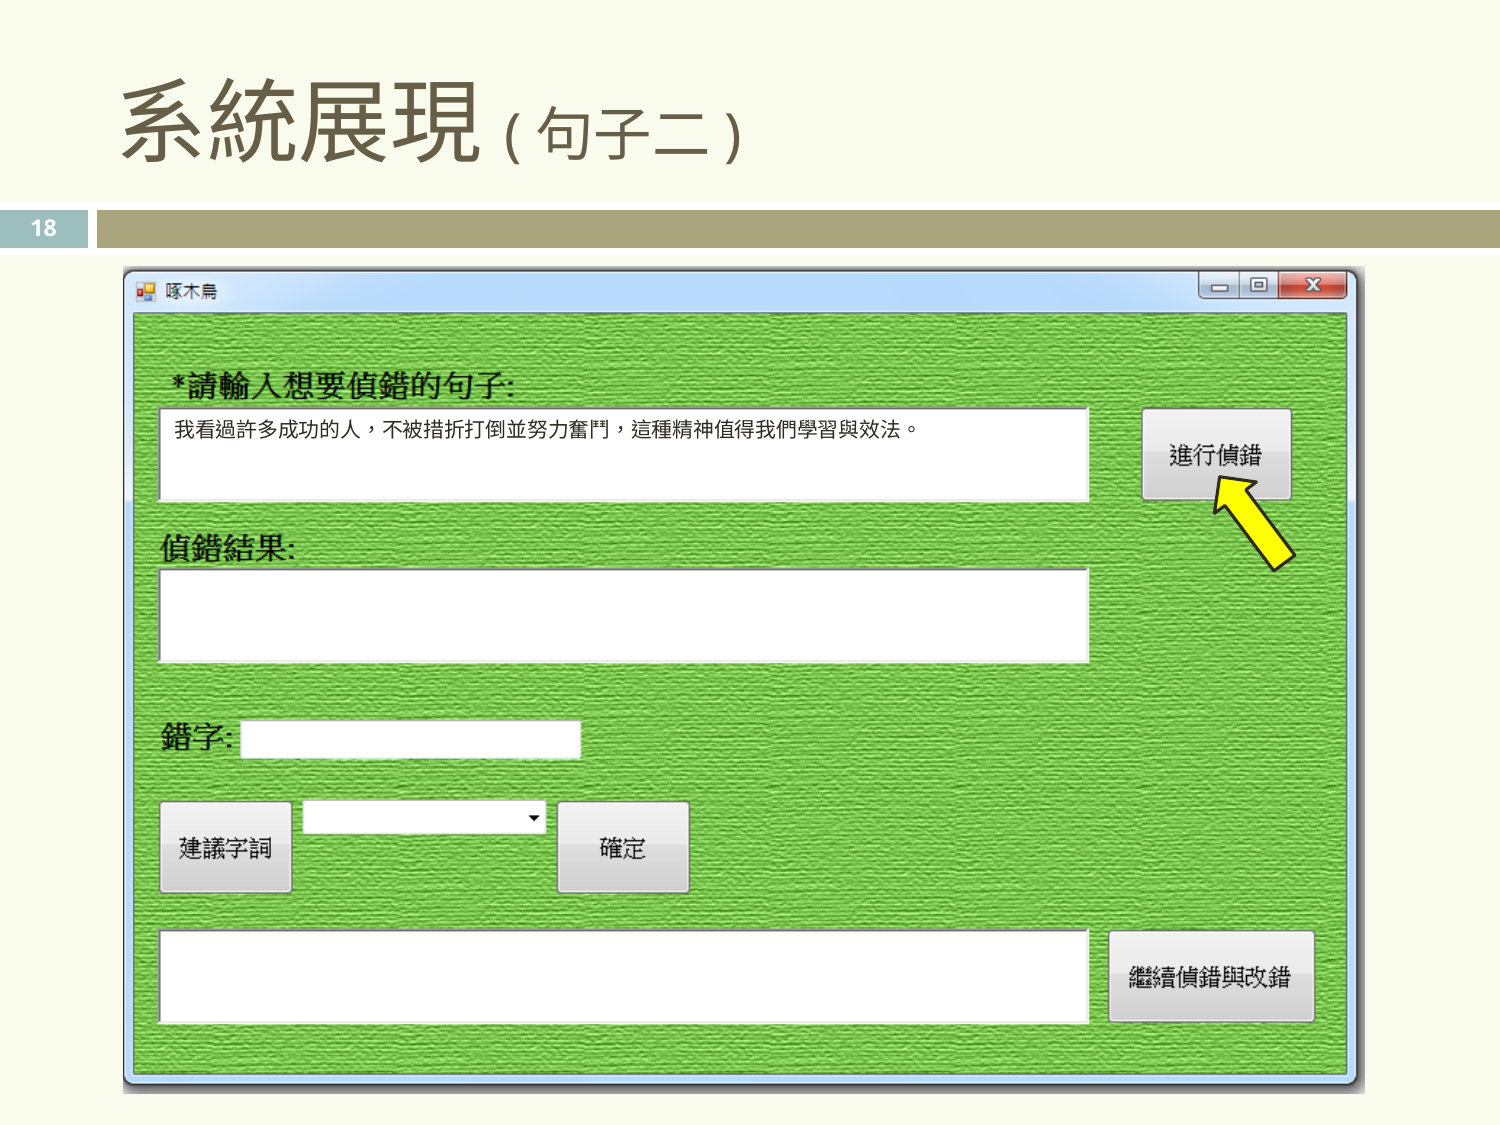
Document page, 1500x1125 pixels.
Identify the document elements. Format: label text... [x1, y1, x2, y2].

text_box 我看過許多成功的人，不被措折打倒並努力奮鬥，這種精神值得我們學習與效法。 [159, 408, 1093, 450]
title 系統展現(句子二) [100, 37, 1438, 201]
text_box [1214, 476, 1295, 571]
text_box 18 [0, 208, 88, 249]
picture [123, 266, 1365, 1095]
